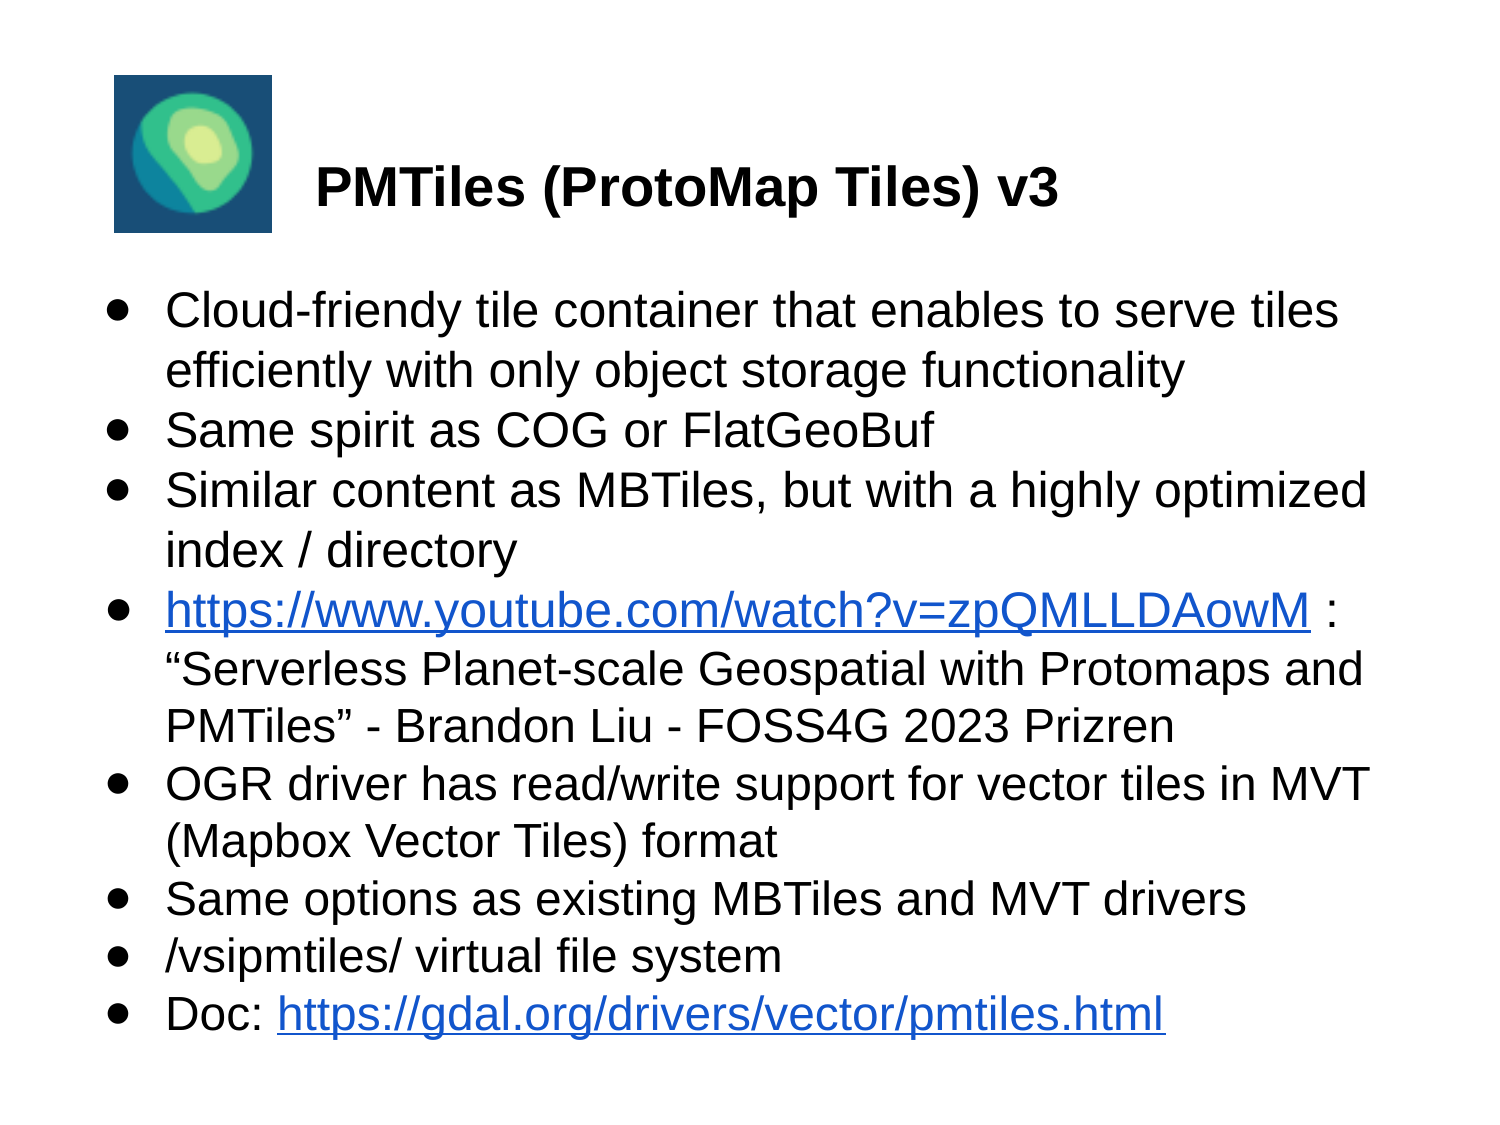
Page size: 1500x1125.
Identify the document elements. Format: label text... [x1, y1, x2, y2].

title PMTiles (ProtoMap Tiles) v3 [75, 45, 1425, 233]
list Cloud-friendy tile container that enables to serve tiles efficiently with only object storage functionality Same spirit as COG or FlatGeoBuf Similar content as MBTiles, but with a highly optimized index / directory https://www.youtube.com/watch?v=zpQMLLDAowM : “Serverless Planet-scale Geospatial with Protomaps and PMTiles” - Brandon Liu - FOSS4G 2023 Prizren OGR driver has read/write support for vector tiles in MVT (Mapbox Vector Tiles) format Same options as existing MBTiles and MVT drivers /vsipmtiles/ virtual file system Doc: https://gdal.org/drivers/vector/pmtiles.html [75, 262, 1425, 1078]
picture [114, 75, 272, 233]
